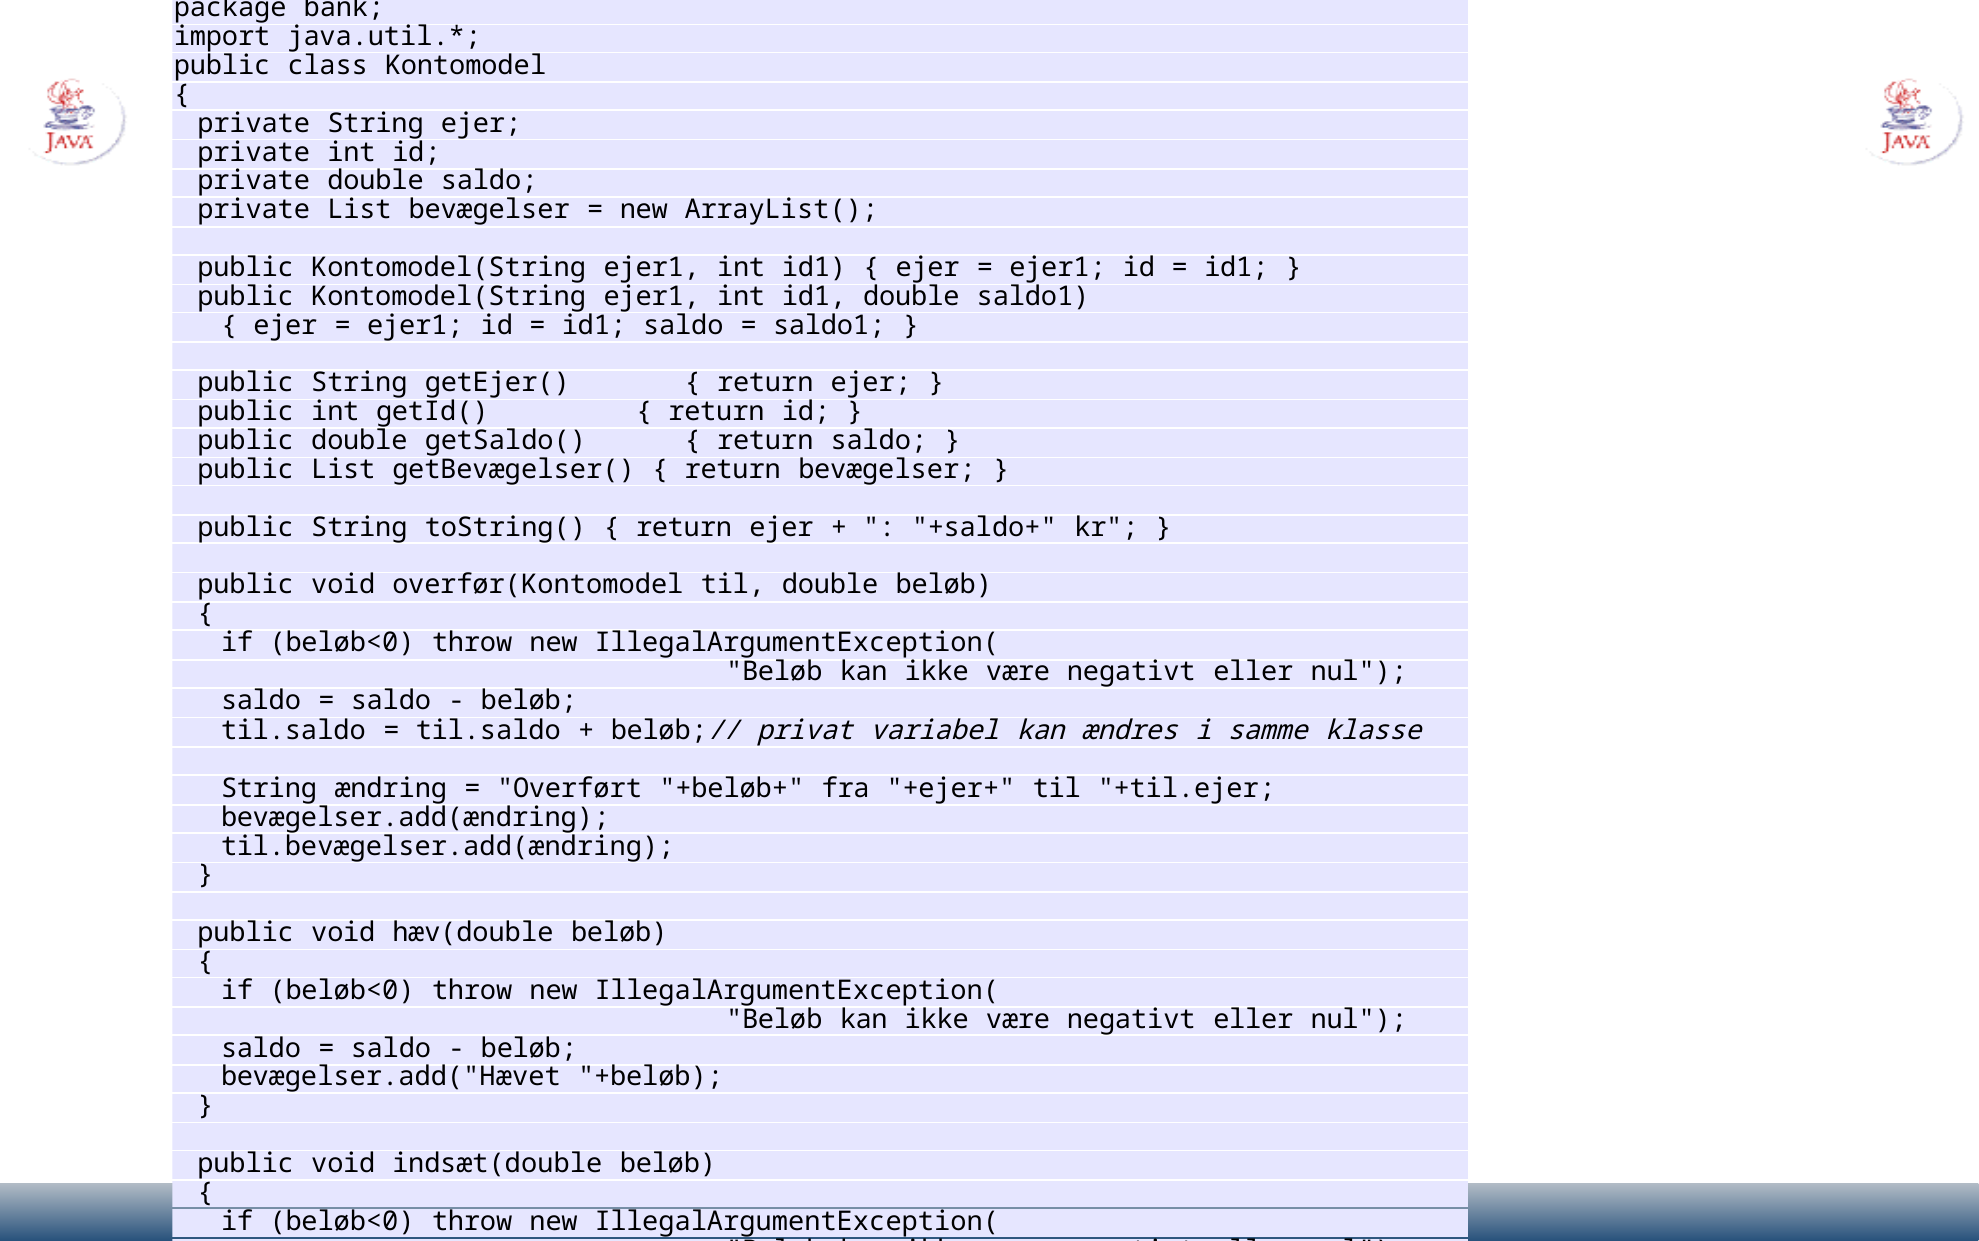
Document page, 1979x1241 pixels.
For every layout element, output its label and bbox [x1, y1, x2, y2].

chart [172, 0, 1468, 1241]
picture [12, 71, 131, 169]
picture [1849, 71, 1968, 169]
